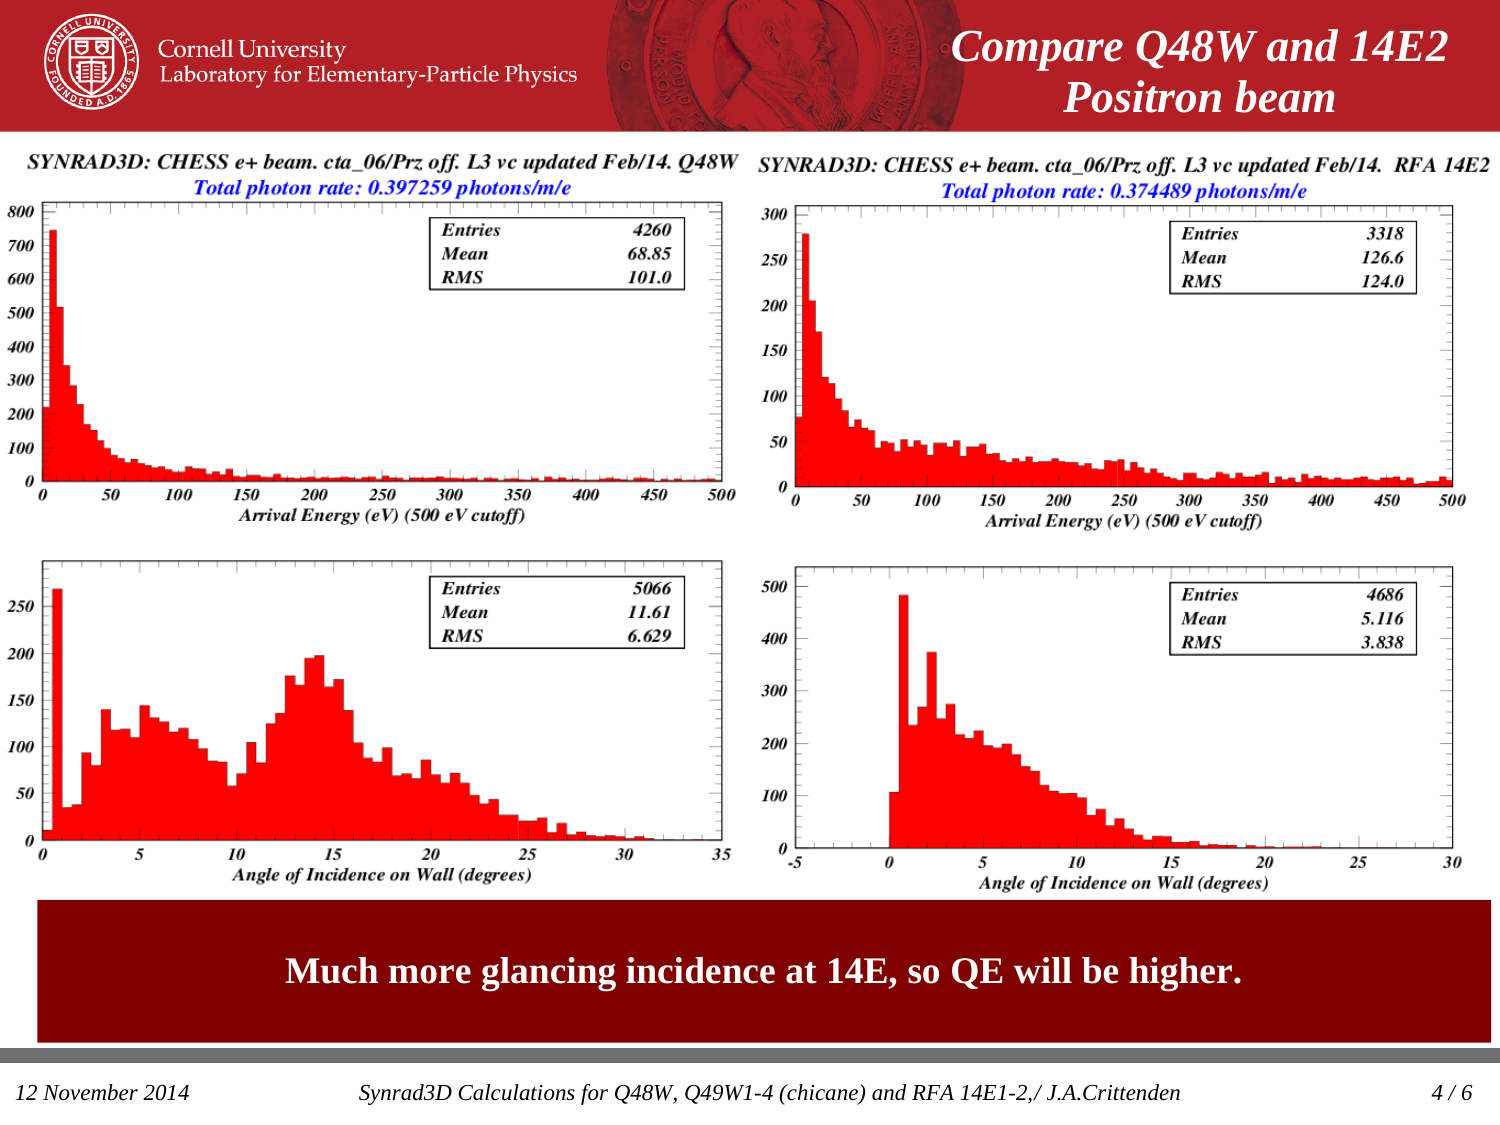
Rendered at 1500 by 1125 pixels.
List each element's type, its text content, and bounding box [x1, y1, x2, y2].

picture [0, 0, 1500, 132]
title Compare Q48W and 14E2 Positron beam [900, 7, 1500, 136]
picture [0, 149, 1500, 896]
text_box Much more glancing incidence at 14E, so QE will be higher. [37, 899, 1492, 1043]
